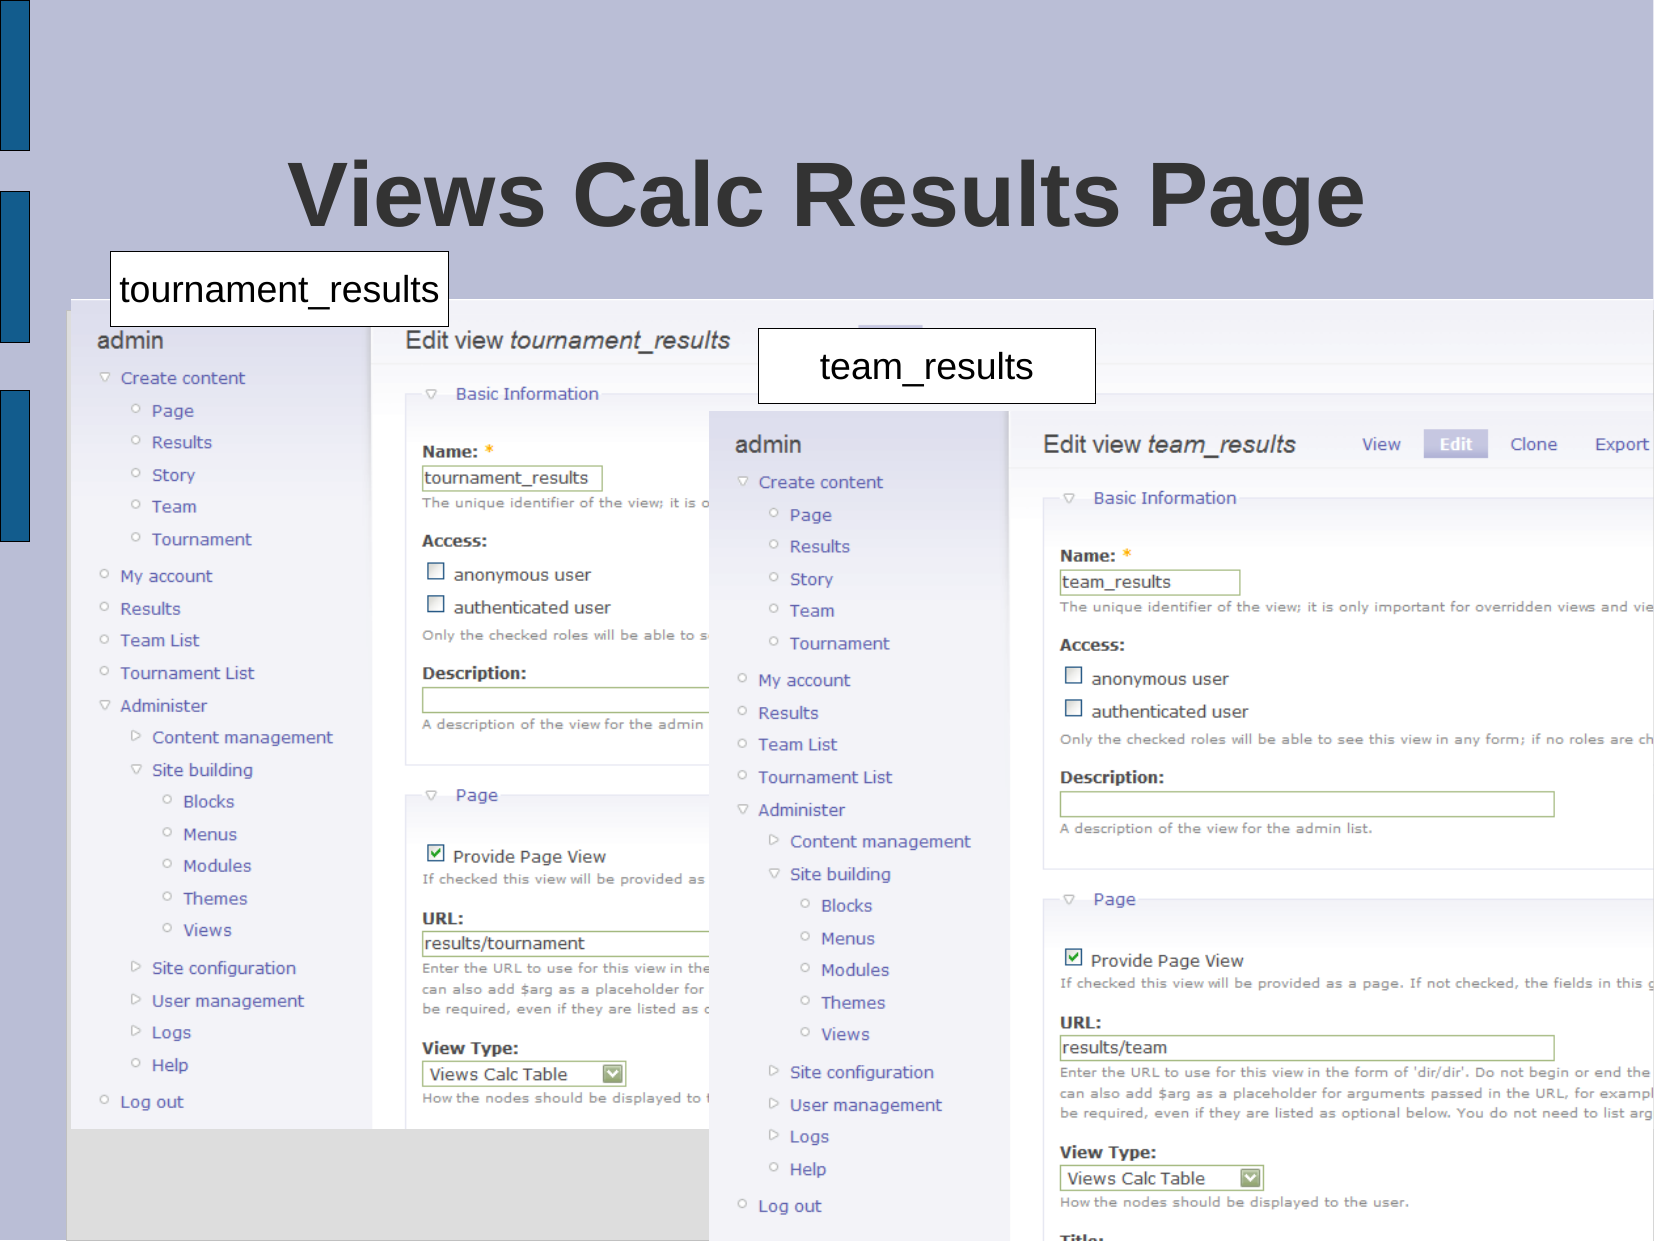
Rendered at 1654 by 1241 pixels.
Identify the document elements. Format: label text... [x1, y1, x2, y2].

title Views Calc Results Page [121, 91, 1534, 299]
picture [71, 299, 1654, 1241]
text_box team_results [758, 328, 1096, 404]
text_box tournament_results [110, 251, 449, 327]
